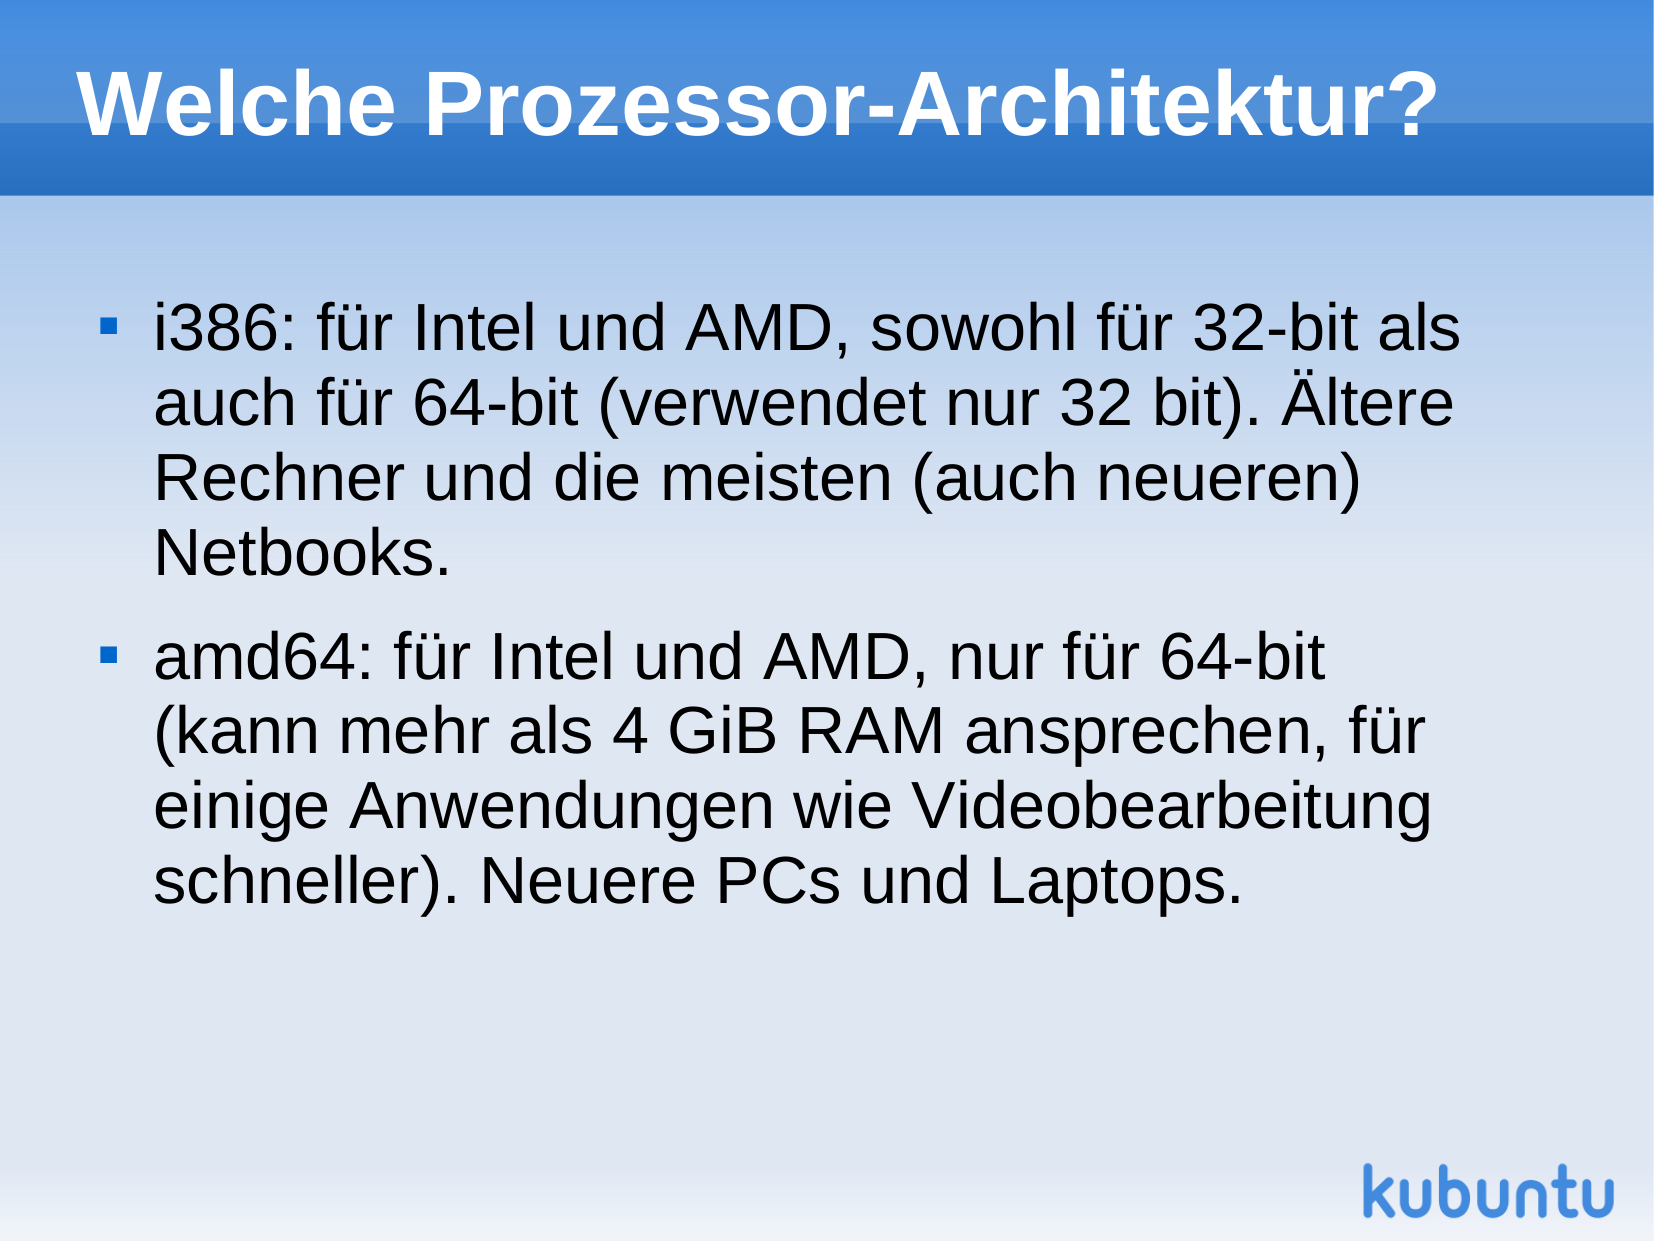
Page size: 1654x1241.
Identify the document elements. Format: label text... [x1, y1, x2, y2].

list i386: für Intel und AMD, sowohl für 32-bit als auch für 64-bit (verwendet nur 32 bit). Ältere Rechner und die meisten (auch neueren) Netbooks. amd64: für Intel und AMD, nur für 64-bit (kann mehr als 4 GiB RAM ansprechen, für einige Anwendungen wie Videobearbeitung schneller). Neuere PCs und Laptops. [82, 290, 1571, 1109]
title Welche Prozessor-Architektur? [76, 0, 1565, 208]
picture [0, 0, 1654, 1241]
